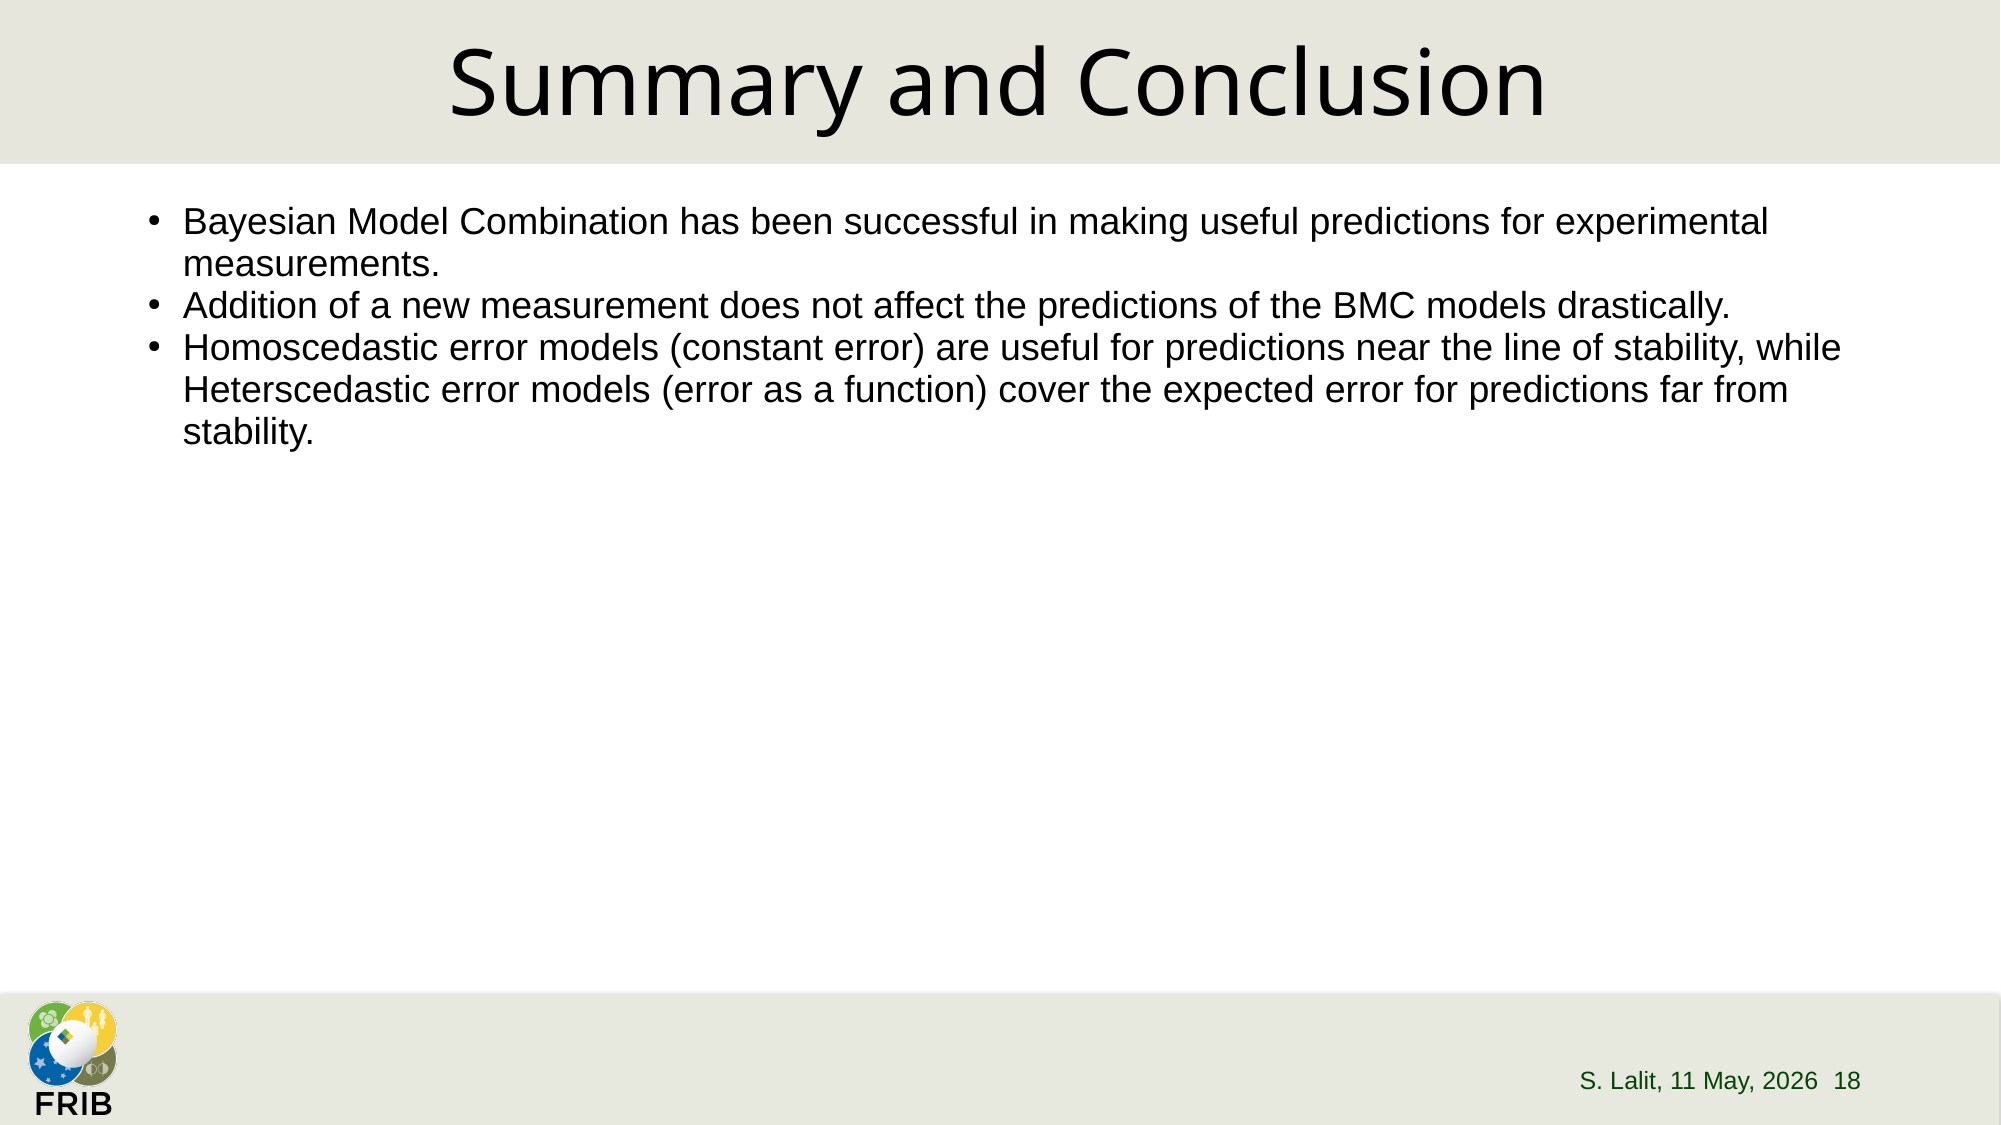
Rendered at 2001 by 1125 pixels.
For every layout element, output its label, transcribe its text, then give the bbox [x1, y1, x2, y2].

text_box Summary and Conclusion [16, 32, 1983, 140]
text_box Bayesian Model Combination has been successful in making useful predictions for experimental measurements. Addition of a new measurement does not affect the predictions of the BMC models drastically. Homoscedastic error models (constant error) are useful for predictions near the line of stability, while Heterscedastic error models (error as a function) cover the expected error for predictions far from stability. [132, 193, 1942, 461]
picture [0, 0, 2000, 164]
picture [21, 994, 124, 1115]
